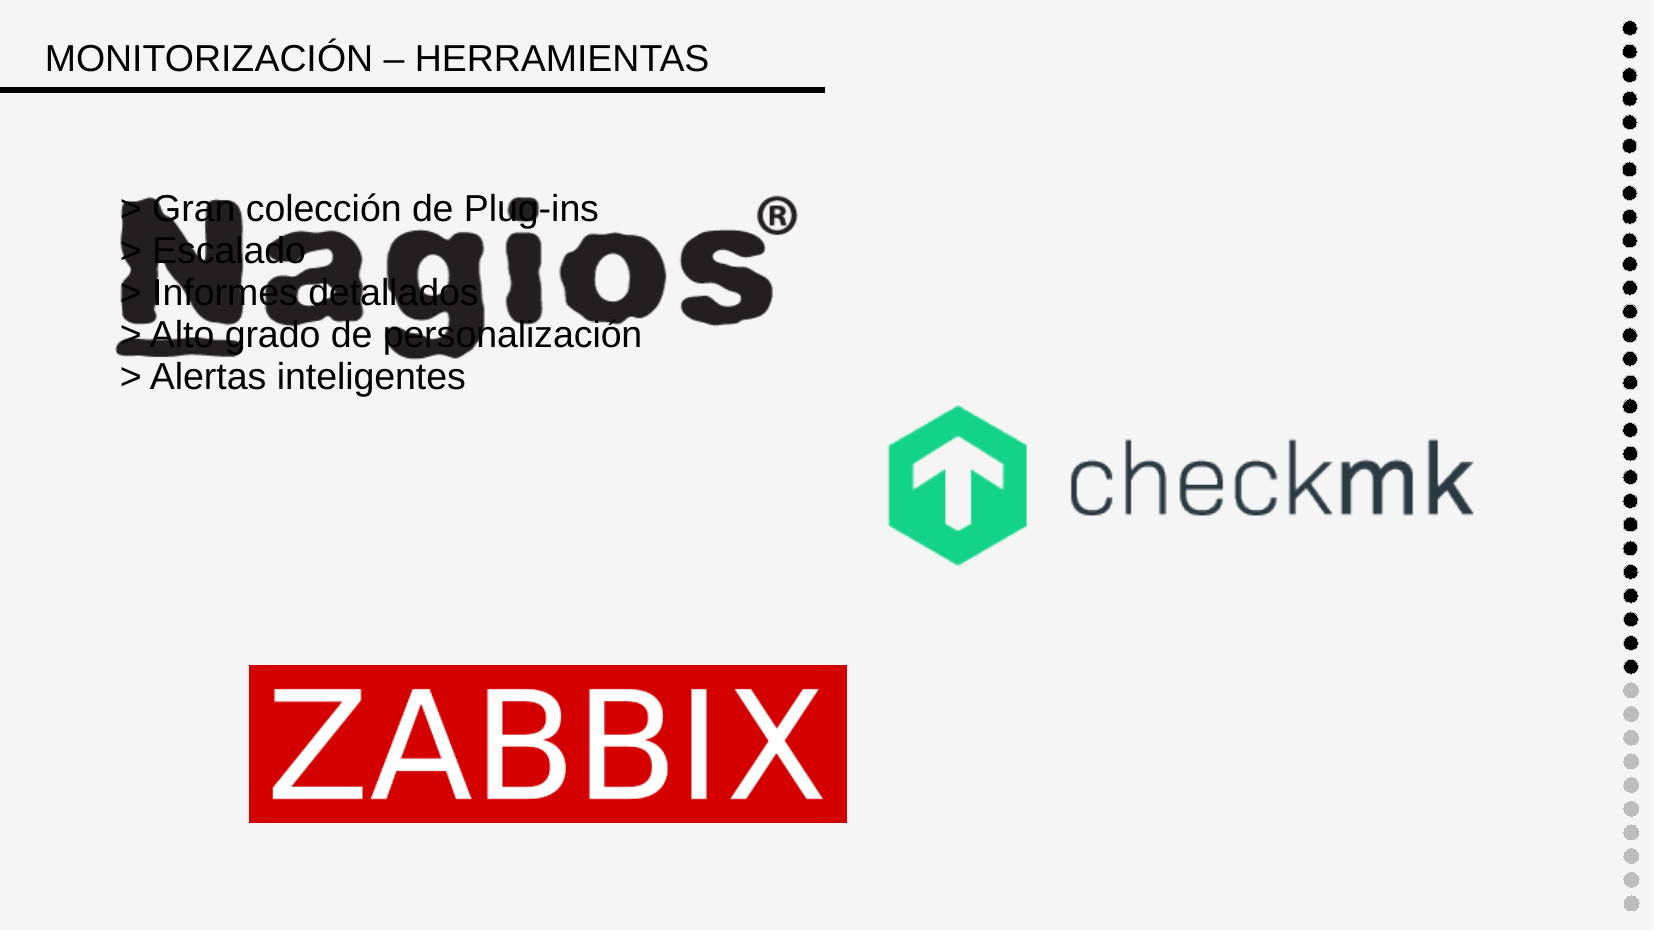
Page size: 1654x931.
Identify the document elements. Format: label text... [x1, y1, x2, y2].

text_box [1622, 256, 1638, 272]
text_box [1623, 635, 1639, 651]
text_box [1622, 398, 1638, 414]
text_box [1621, 161, 1638, 177]
text_box [1622, 422, 1638, 438]
text_box [1624, 895, 1640, 911]
text_box [1622, 327, 1638, 343]
text_box [1622, 67, 1638, 83]
text_box [1623, 777, 1639, 793]
text_box > Gran colección de Plug-ins > Escalado > Informes detallados > Alto grado de personalización > Alertas inteligentes [105, 180, 706, 405]
picture [706, 192, 806, 364]
text_box [1622, 493, 1638, 509]
text_box [1622, 516, 1639, 532]
text_box [1622, 43, 1638, 59]
text_box [1623, 706, 1639, 722]
text_box [1623, 848, 1639, 864]
text_box [1622, 469, 1638, 485]
text_box [1622, 303, 1638, 319]
text_box [1622, 232, 1638, 248]
text_box [1623, 753, 1639, 769]
text_box [1623, 659, 1639, 675]
text_box [1623, 801, 1639, 817]
picture [869, 297, 1495, 673]
text_box [1623, 588, 1639, 604]
text_box [1622, 91, 1638, 107]
text_box MONITORIZACIÓN – HERRAMIENTAS [30, 30, 826, 129]
picture [249, 665, 847, 823]
text_box [1623, 564, 1639, 580]
text_box [1622, 114, 1638, 130]
text_box [1622, 374, 1638, 390]
text_box [1623, 824, 1639, 840]
text_box [1622, 540, 1638, 556]
text_box [1623, 872, 1640, 888]
text_box [1623, 682, 1639, 698]
text_box [1622, 445, 1638, 462]
text_box [1622, 351, 1638, 367]
text_box [1622, 138, 1638, 154]
text_box [1622, 20, 1638, 36]
text_box [1622, 209, 1638, 225]
text_box [1622, 280, 1638, 296]
text_box [1622, 185, 1638, 201]
text_box [1623, 730, 1639, 746]
text_box [1623, 611, 1639, 627]
